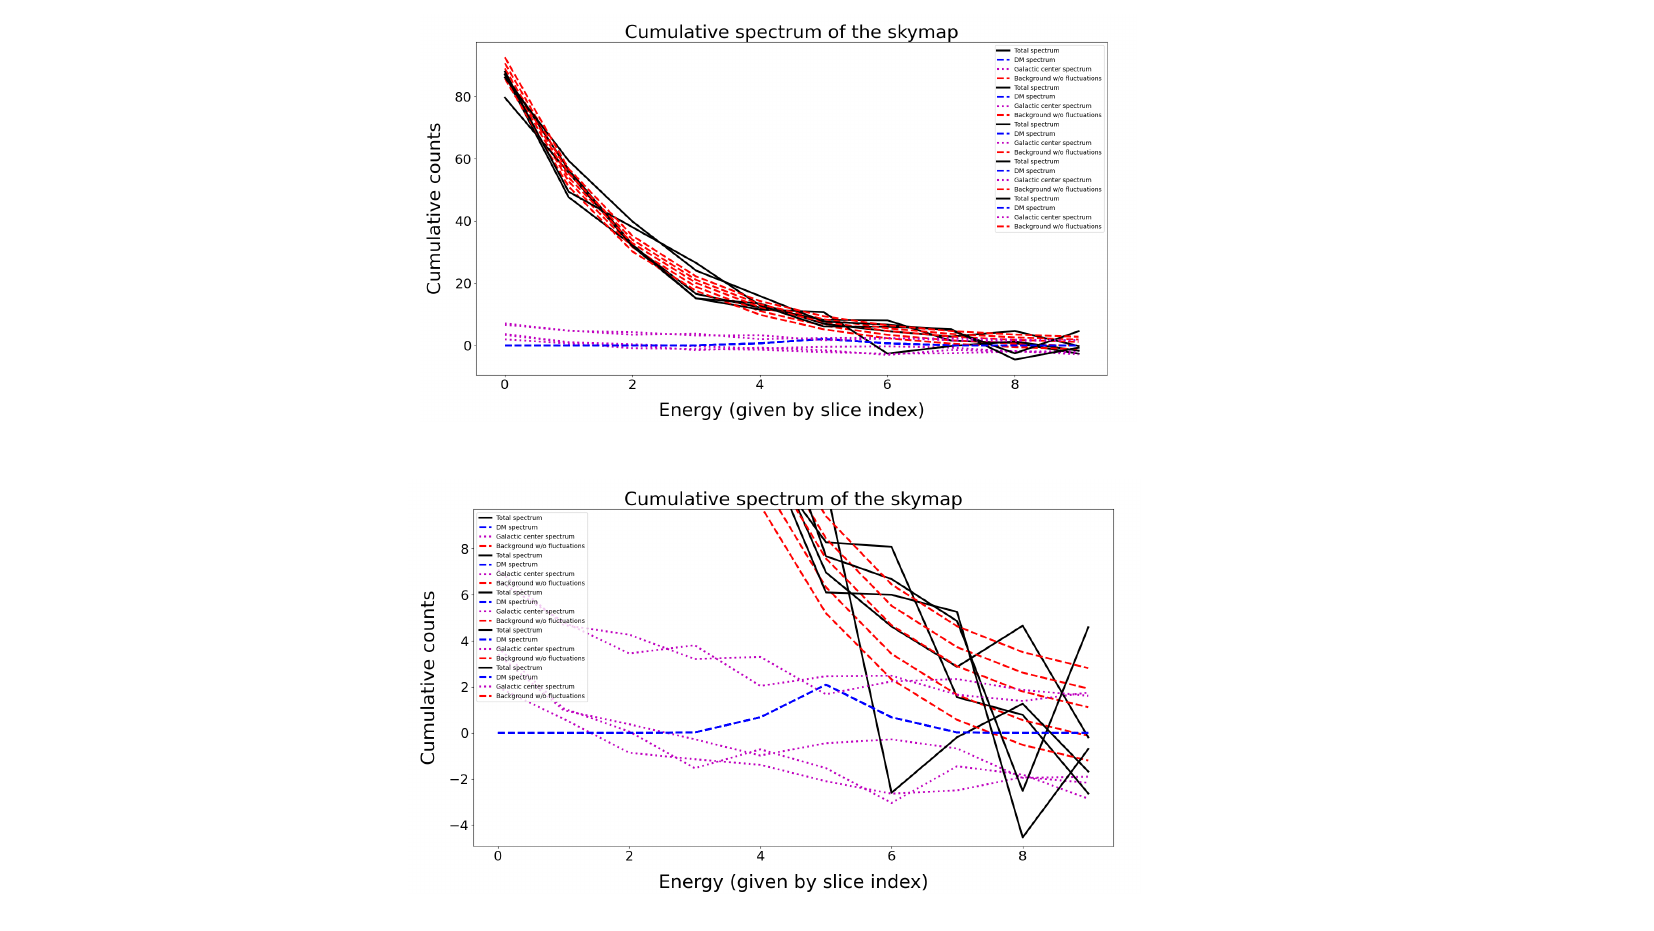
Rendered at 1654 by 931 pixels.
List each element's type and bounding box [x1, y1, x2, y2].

picture [408, 479, 1141, 894]
picture [420, 14, 1137, 422]
